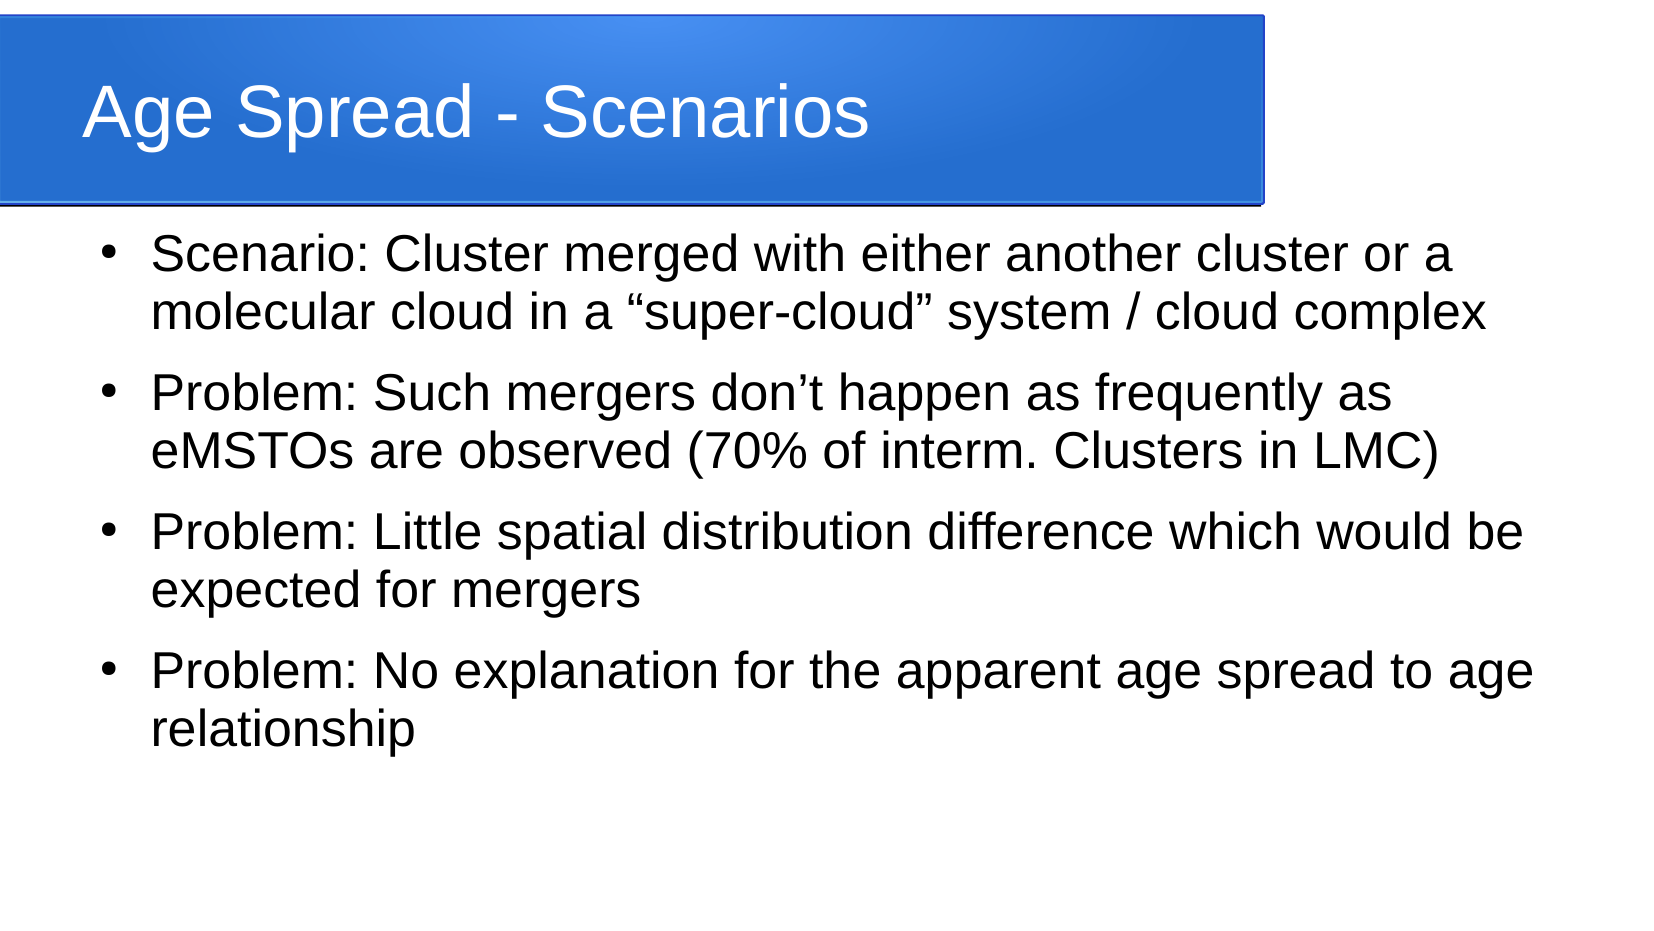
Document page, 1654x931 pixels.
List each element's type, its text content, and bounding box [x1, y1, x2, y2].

title Age Spread - Scenarios [82, 35, 1235, 189]
list Scenario: Cluster merged with either another cluster or a molecular cloud in a “super-cloud” system / cloud complex Problem: Such mergers don’t happen as frequently as eMSTOs are observed (70% of interm. Clusters in LMC) Problem: Little spatial distribution difference which would be expected for mergers Problem: No explanation for the apparent age spread to age relationship [82, 224, 1571, 764]
